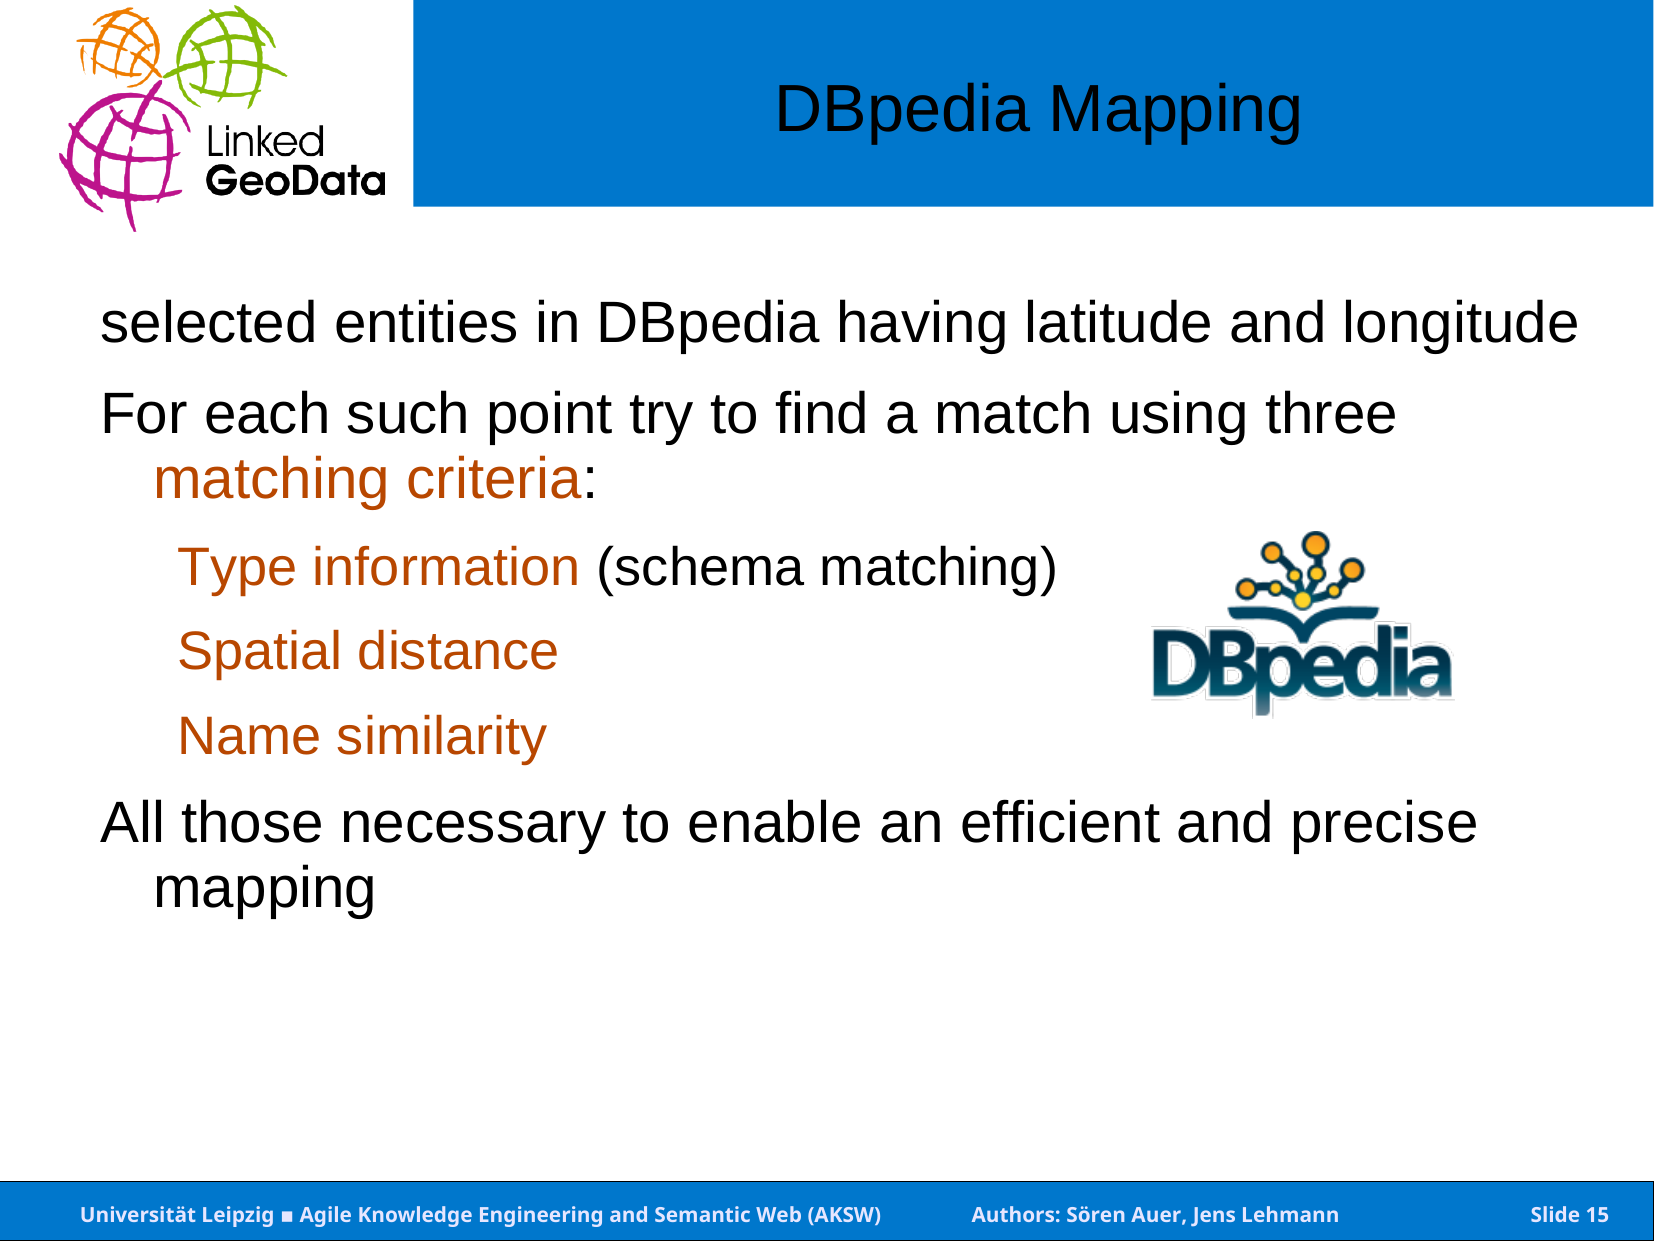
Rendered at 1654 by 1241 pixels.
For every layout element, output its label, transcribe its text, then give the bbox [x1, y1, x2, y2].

picture [1151, 531, 1455, 719]
title DBpedia Mapping [442, 38, 1636, 178]
picture [59, 5, 385, 232]
list selected entities in DBpedia having latitude and longitude For each such point try to find a match using three matching criteria: Type information (schema matching) Spatial distance Name similarity All those necessary to enable an efficient and precise mapping [82, 290, 1595, 1094]
